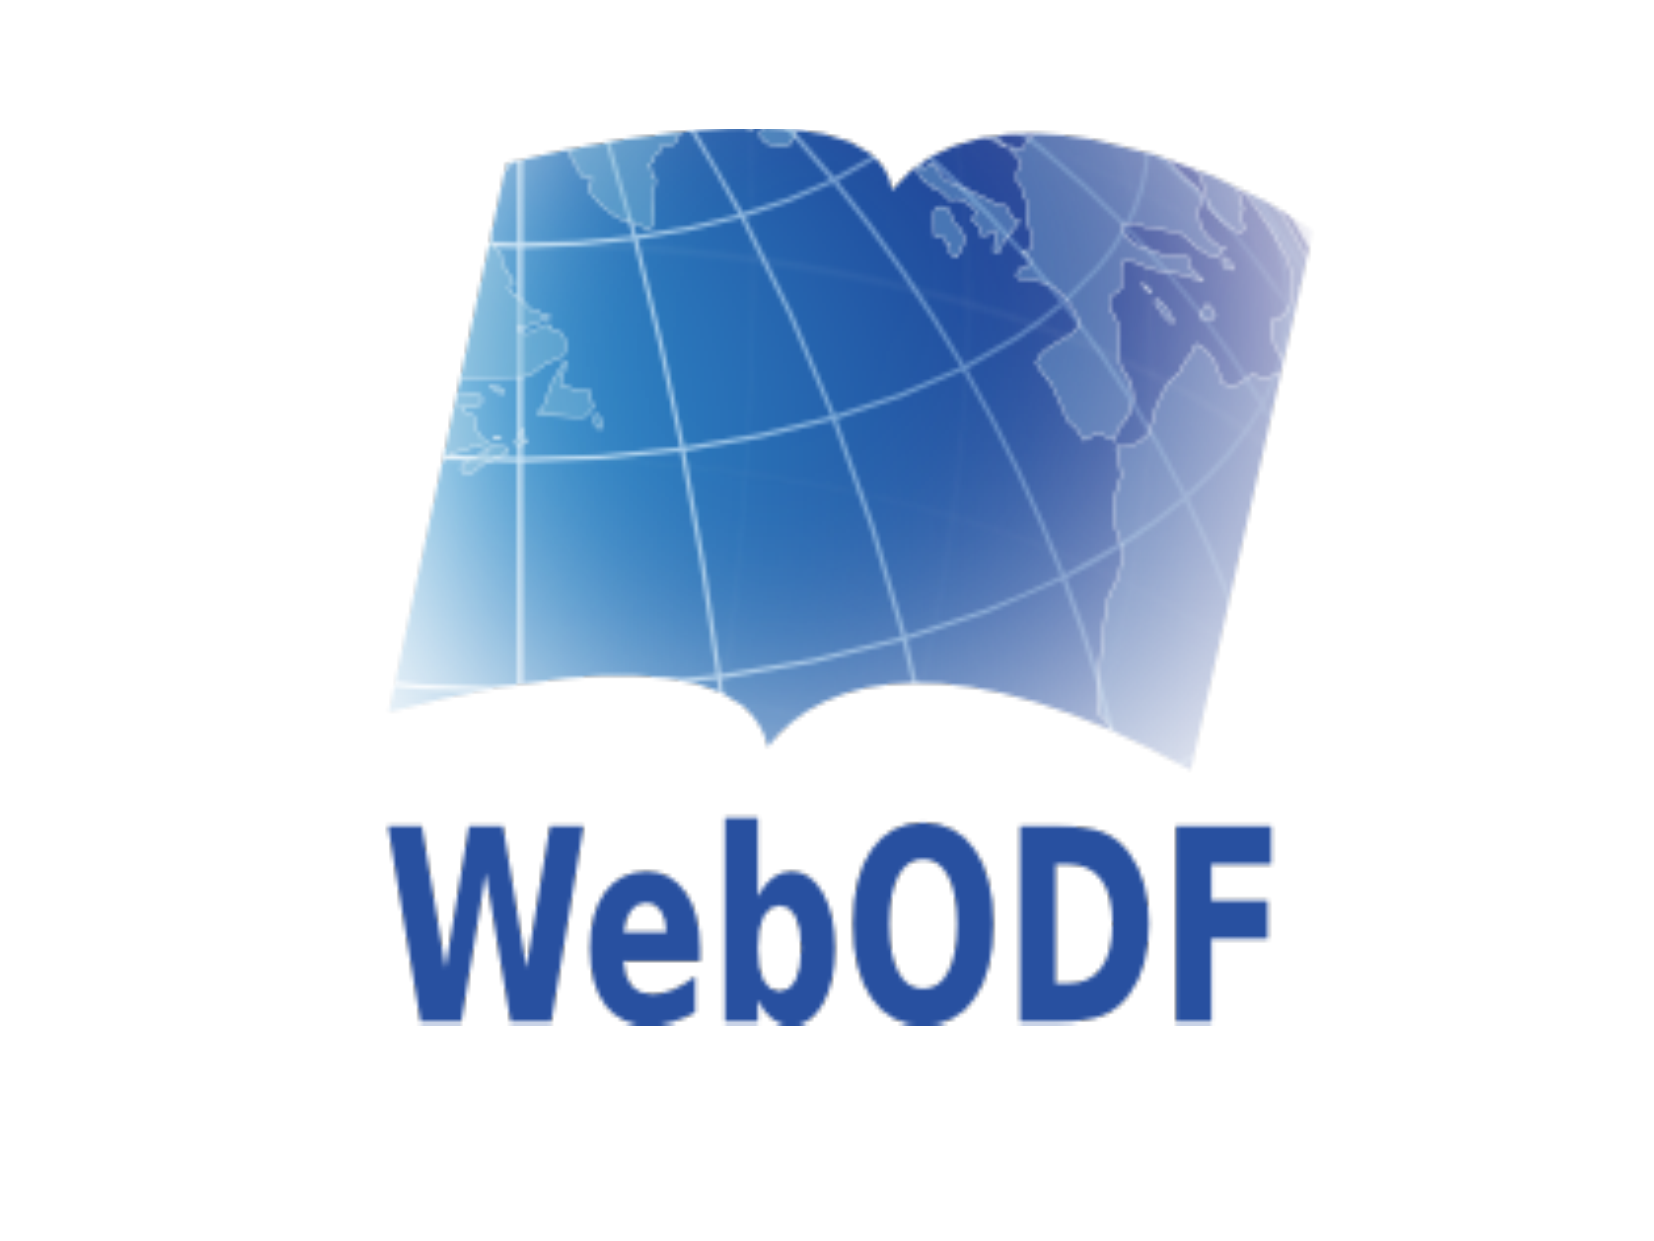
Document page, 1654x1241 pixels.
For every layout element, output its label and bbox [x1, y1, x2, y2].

picture [384, 129, 1323, 1026]
